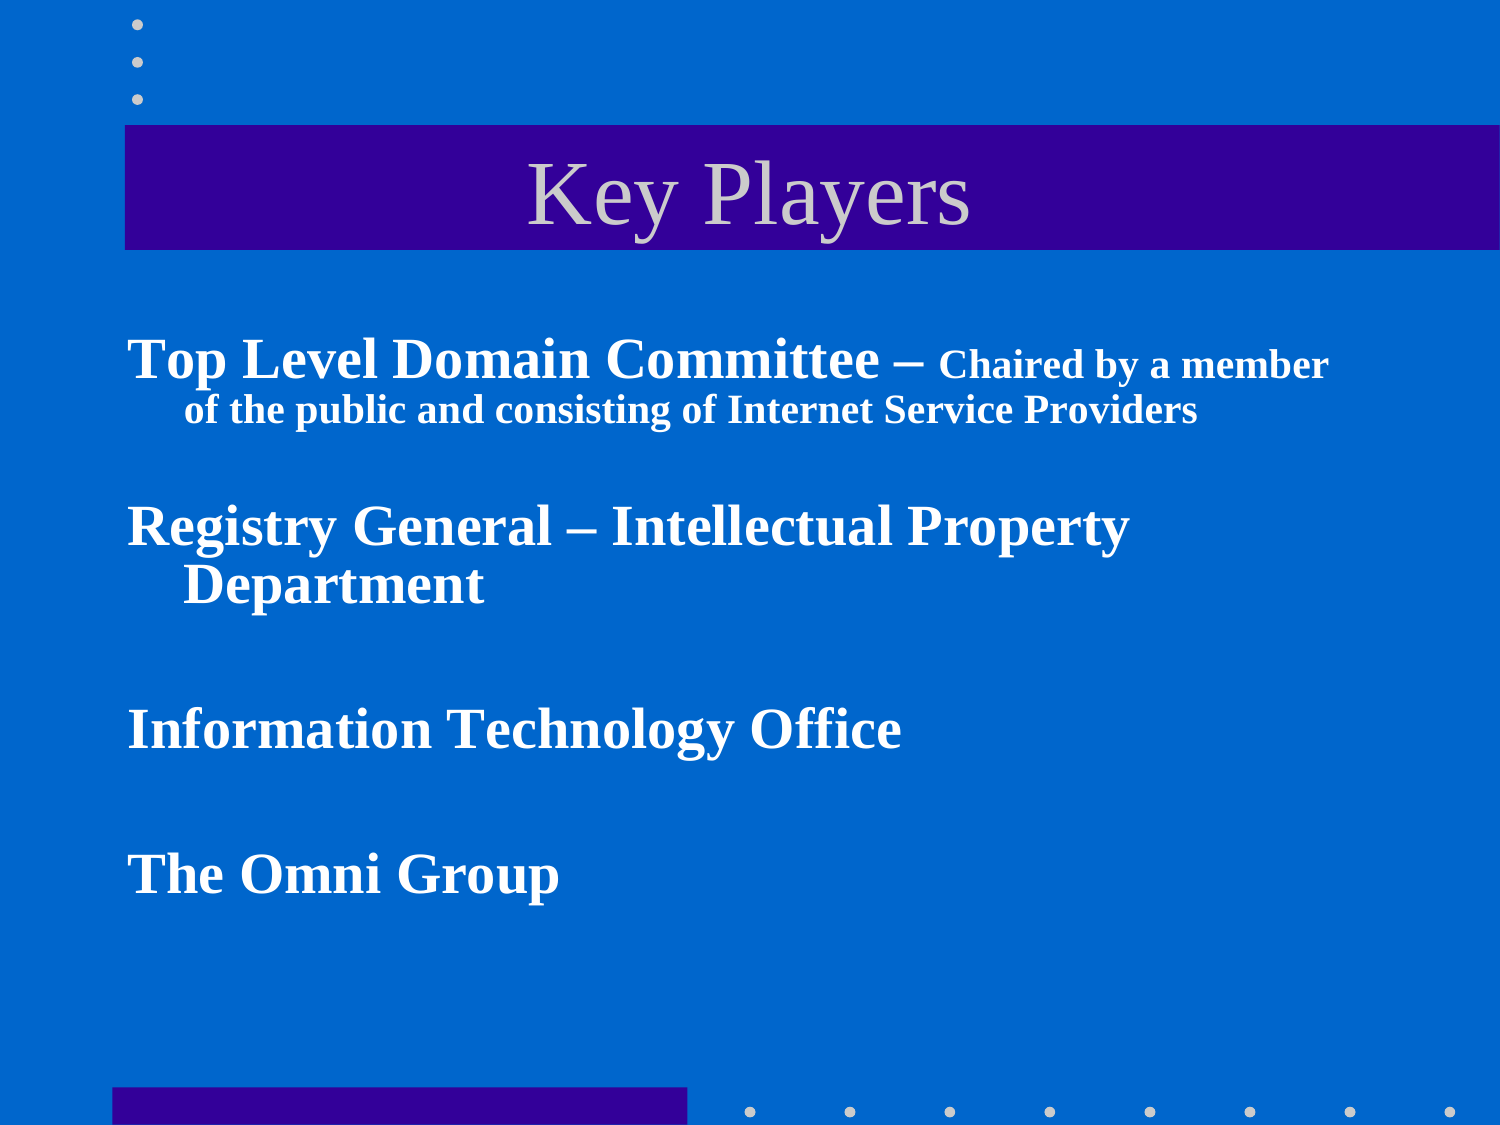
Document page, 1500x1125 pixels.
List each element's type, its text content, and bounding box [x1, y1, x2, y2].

list Top Level Domain Committee – Chaired by a member of the public and consisting of Internet Service Providers Registry General – Intellectual Property Department Information Technology Office The Omni Group [112, 324, 1388, 1001]
title Key Players [112, 99, 1388, 288]
